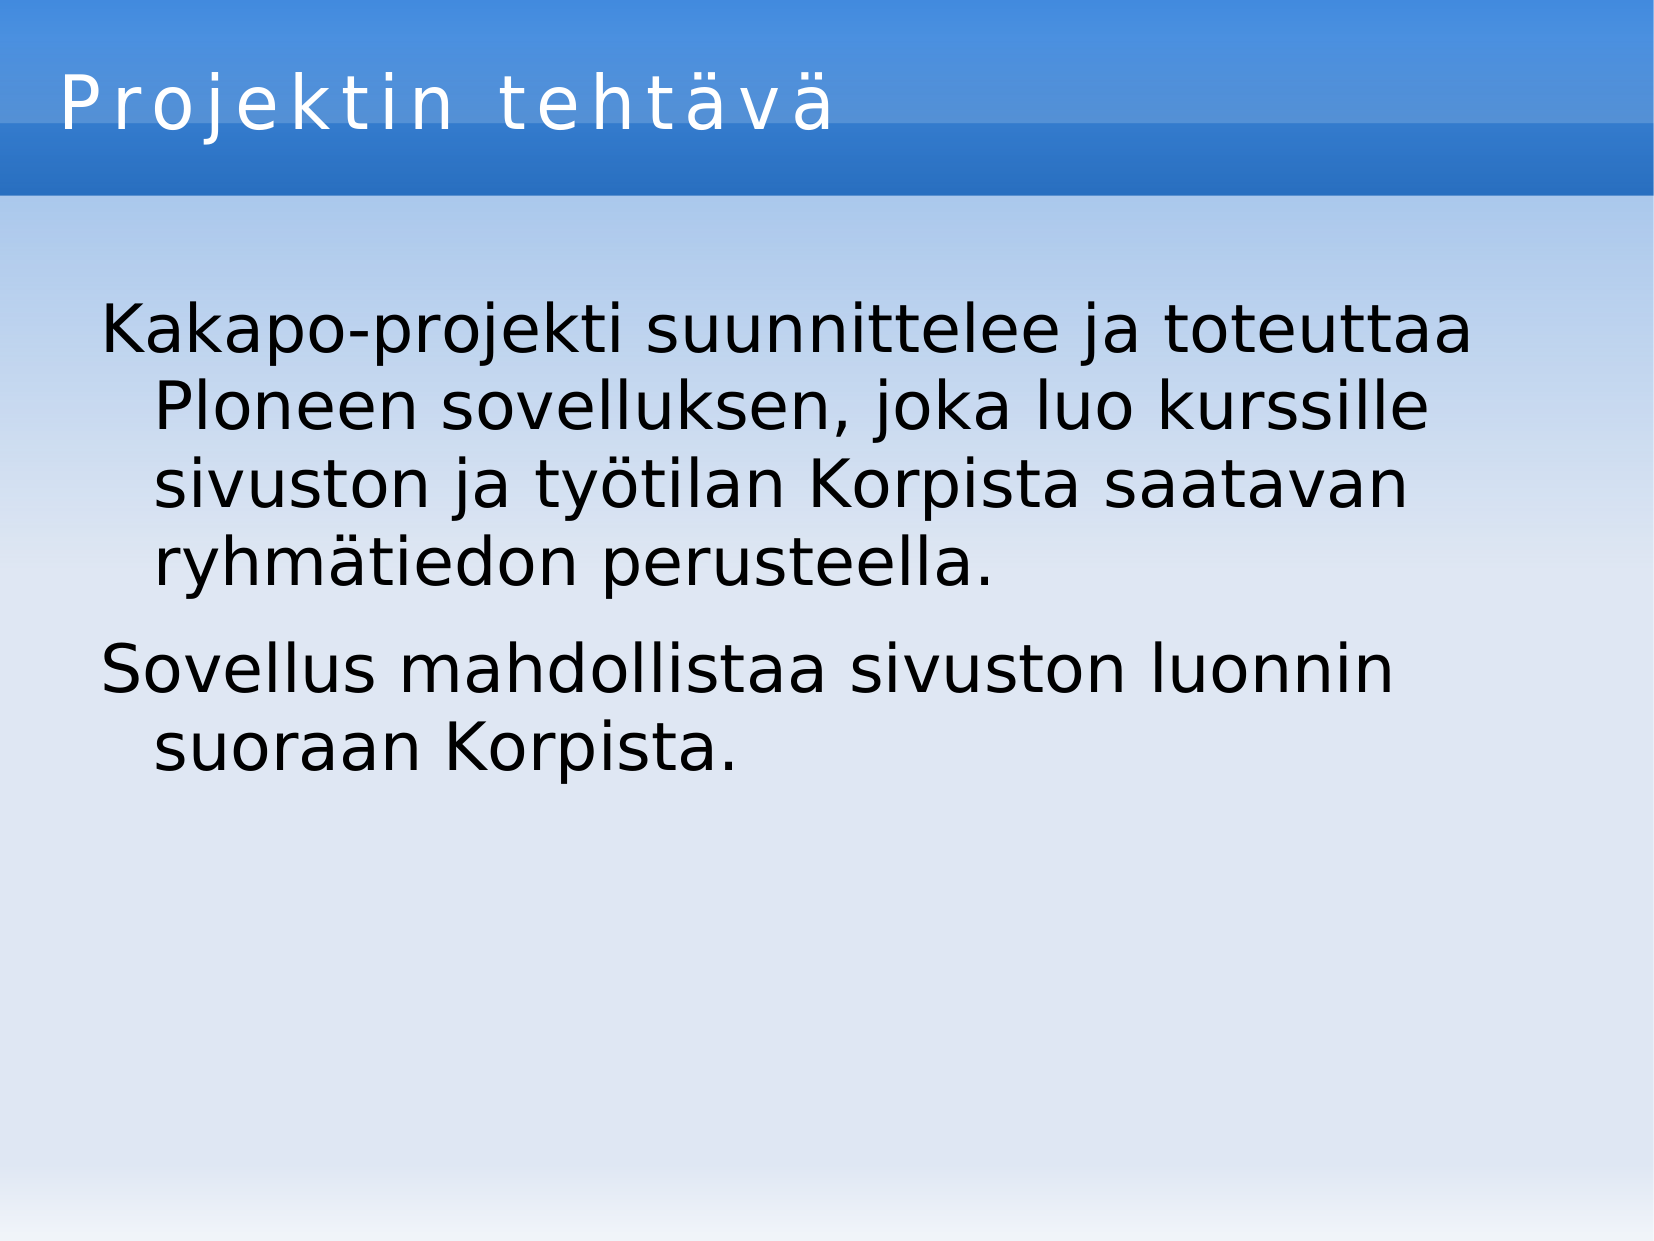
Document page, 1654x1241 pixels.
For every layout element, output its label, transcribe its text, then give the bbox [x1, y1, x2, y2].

title Projektin tehtävä [59, 36, 1270, 171]
picture [0, 0, 1654, 1241]
list Kakapo-projekti suunnittelee ja toteuttaa Ploneen sovelluksen, joka luo kurssille sivuston ja työtilan Korpista saatavan ryhmätiedon perusteella. Sovellus mahdollistaa sivuston luonnin suoraan Korpista. [82, 290, 1571, 1094]
